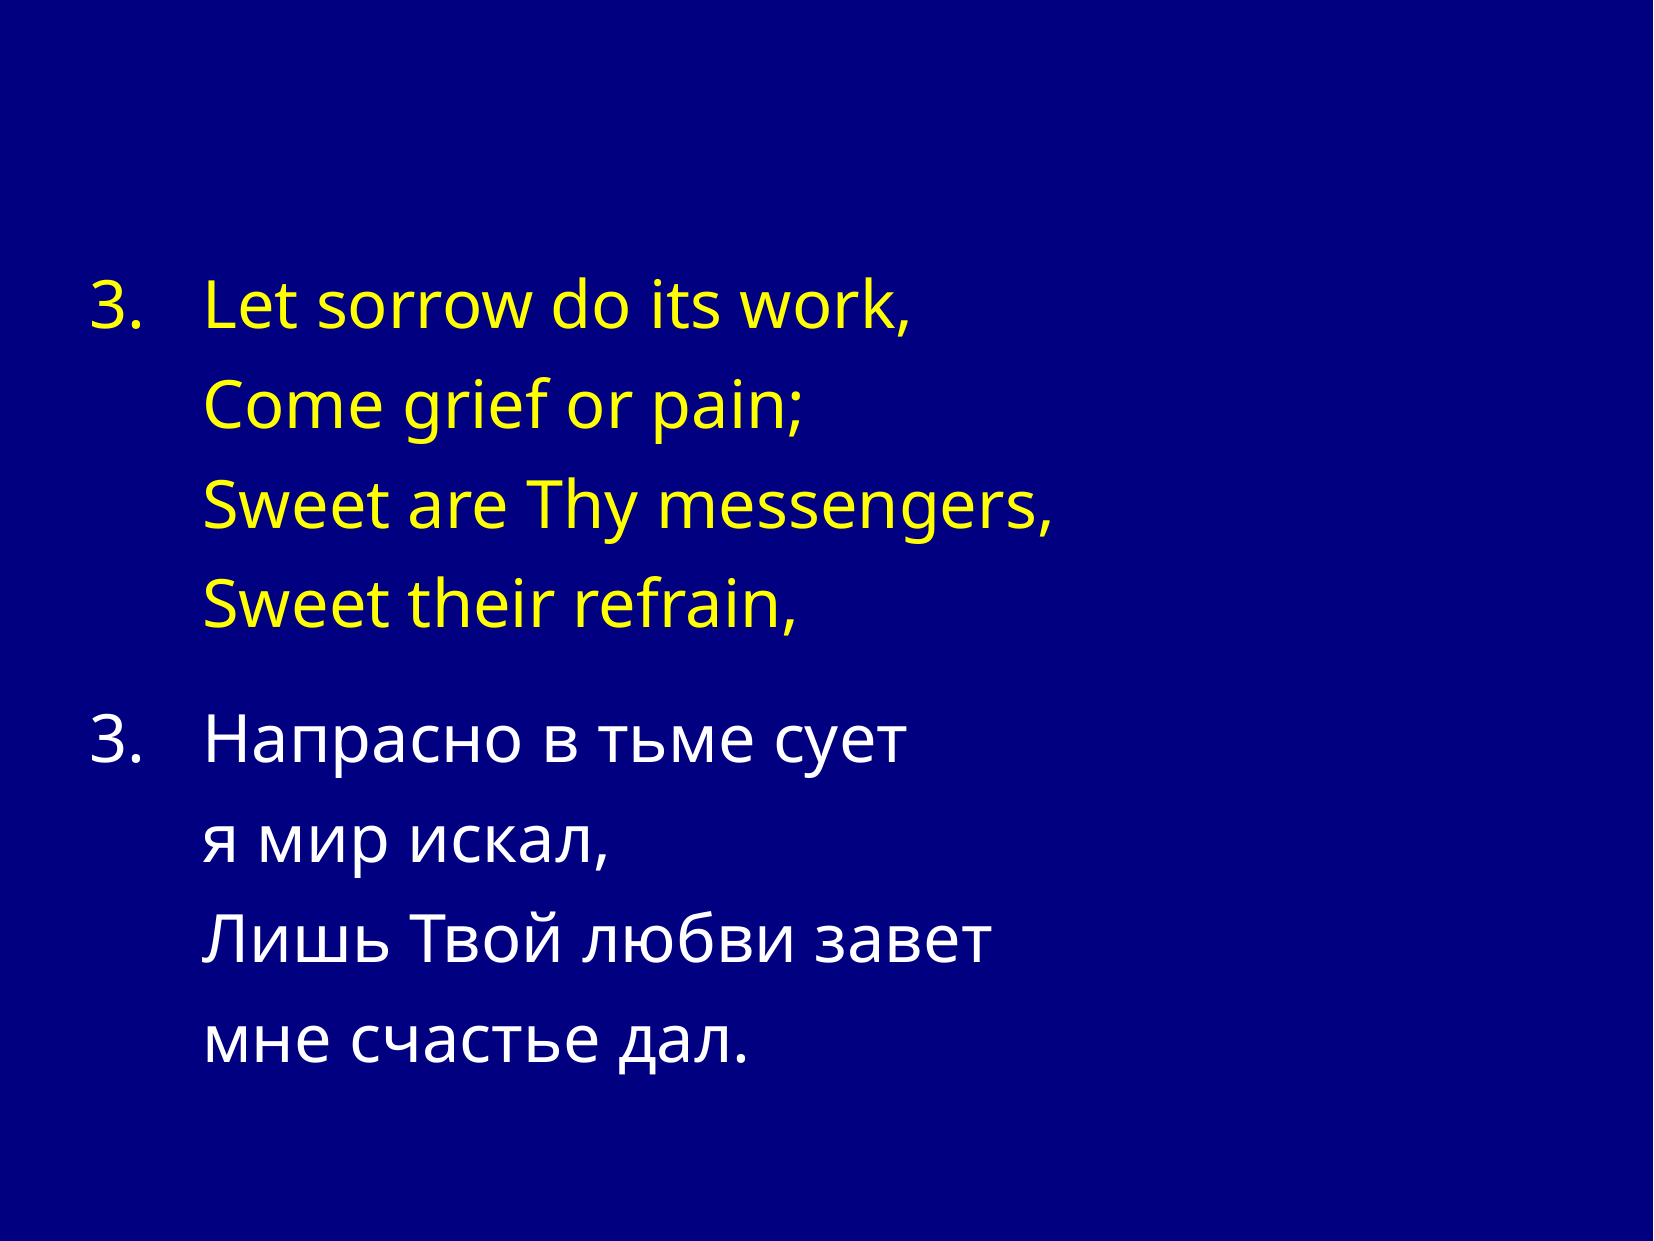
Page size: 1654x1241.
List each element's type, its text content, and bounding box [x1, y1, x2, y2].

text_box 3. Let sorrow do its work, Come grief or pain; Sweet are Thy messengers, Sweet their refrain, [75, 150, 1576, 638]
text_box 3. Напрасно в тьме сует я мир искал, Лишь Твой любви завет мне счастье дал. [75, 675, 1576, 1163]
